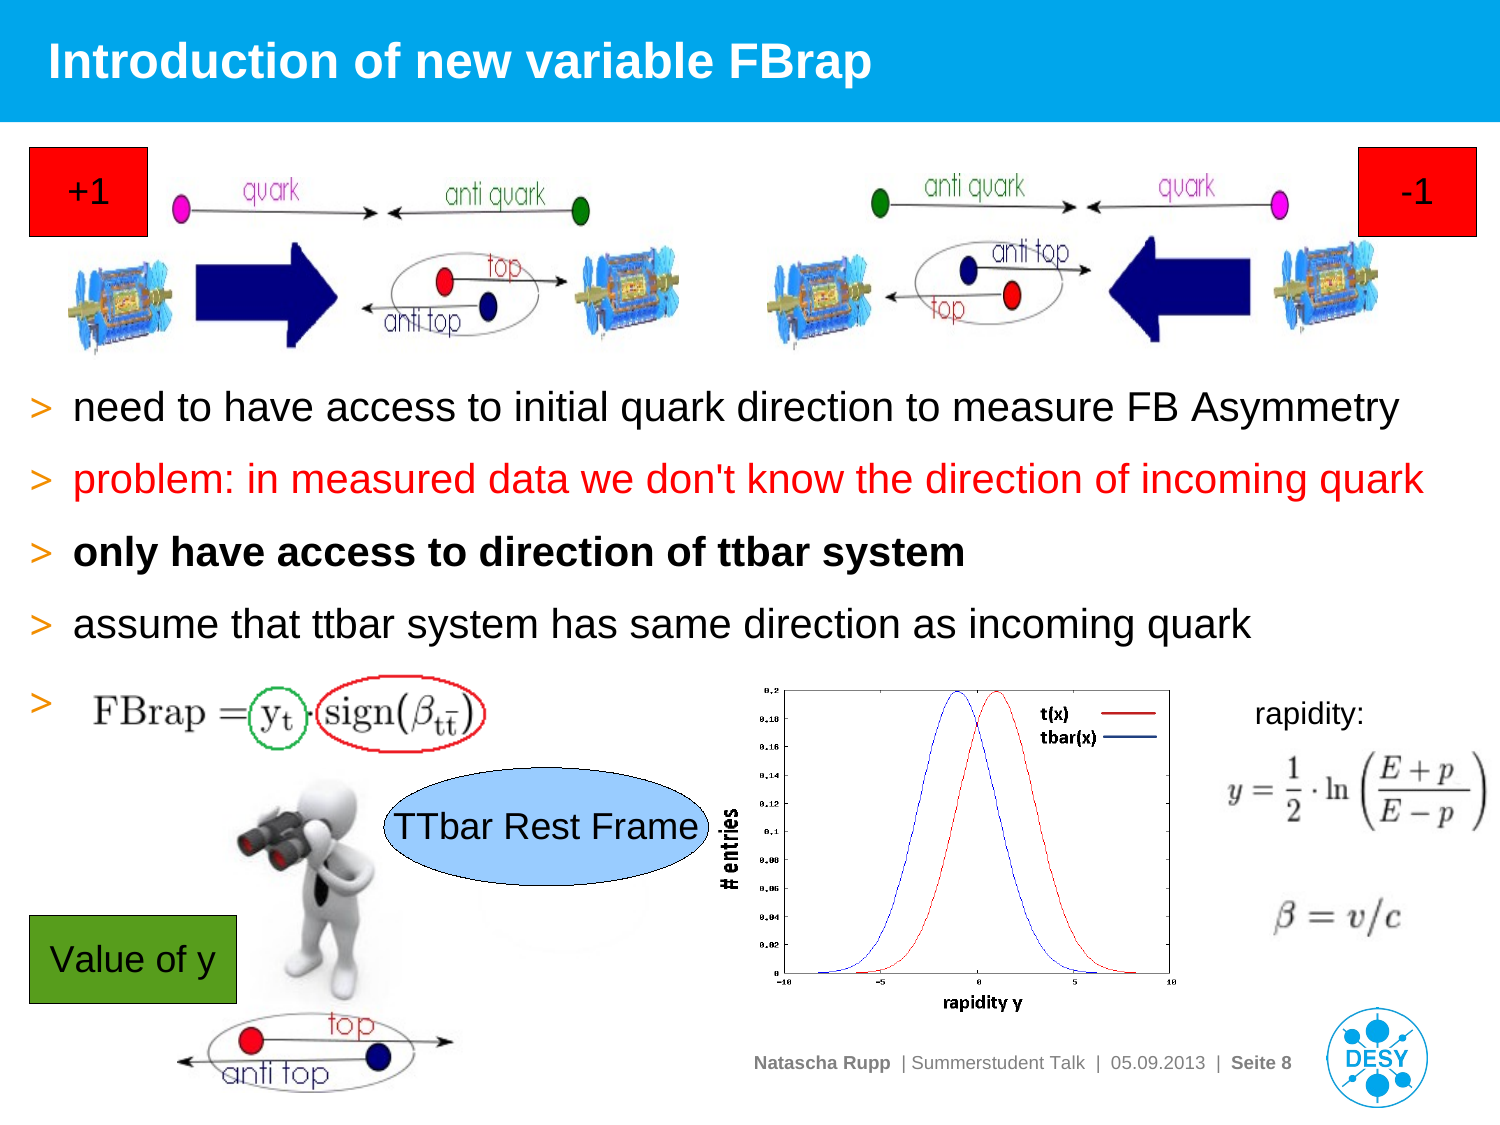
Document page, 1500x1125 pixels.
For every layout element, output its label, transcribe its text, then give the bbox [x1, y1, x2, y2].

text_box TTbar Rest Frame [383, 767, 709, 886]
picture [767, 173, 1379, 355]
title Introduction of new variable FBrap [47, 16, 1446, 107]
list [1092, 708, 1500, 857]
picture [1269, 891, 1426, 945]
text_box Value of y [29, 915, 237, 1004]
list need to have access to initial quark direction to measure FB Asymmetry problem: in measured data we don't know the direction of incoming quark only have access to direction of ttbar system assume that ttbar system has same direction as incoming quark [29, 383, 1477, 735]
picture [1326, 1007, 1428, 1108]
text_box -1 [1358, 147, 1477, 237]
text_box +1 [29, 147, 148, 237]
picture [59, 649, 1182, 1093]
text_box rapidity: [1240, 688, 1447, 739]
picture [68, 177, 680, 360]
